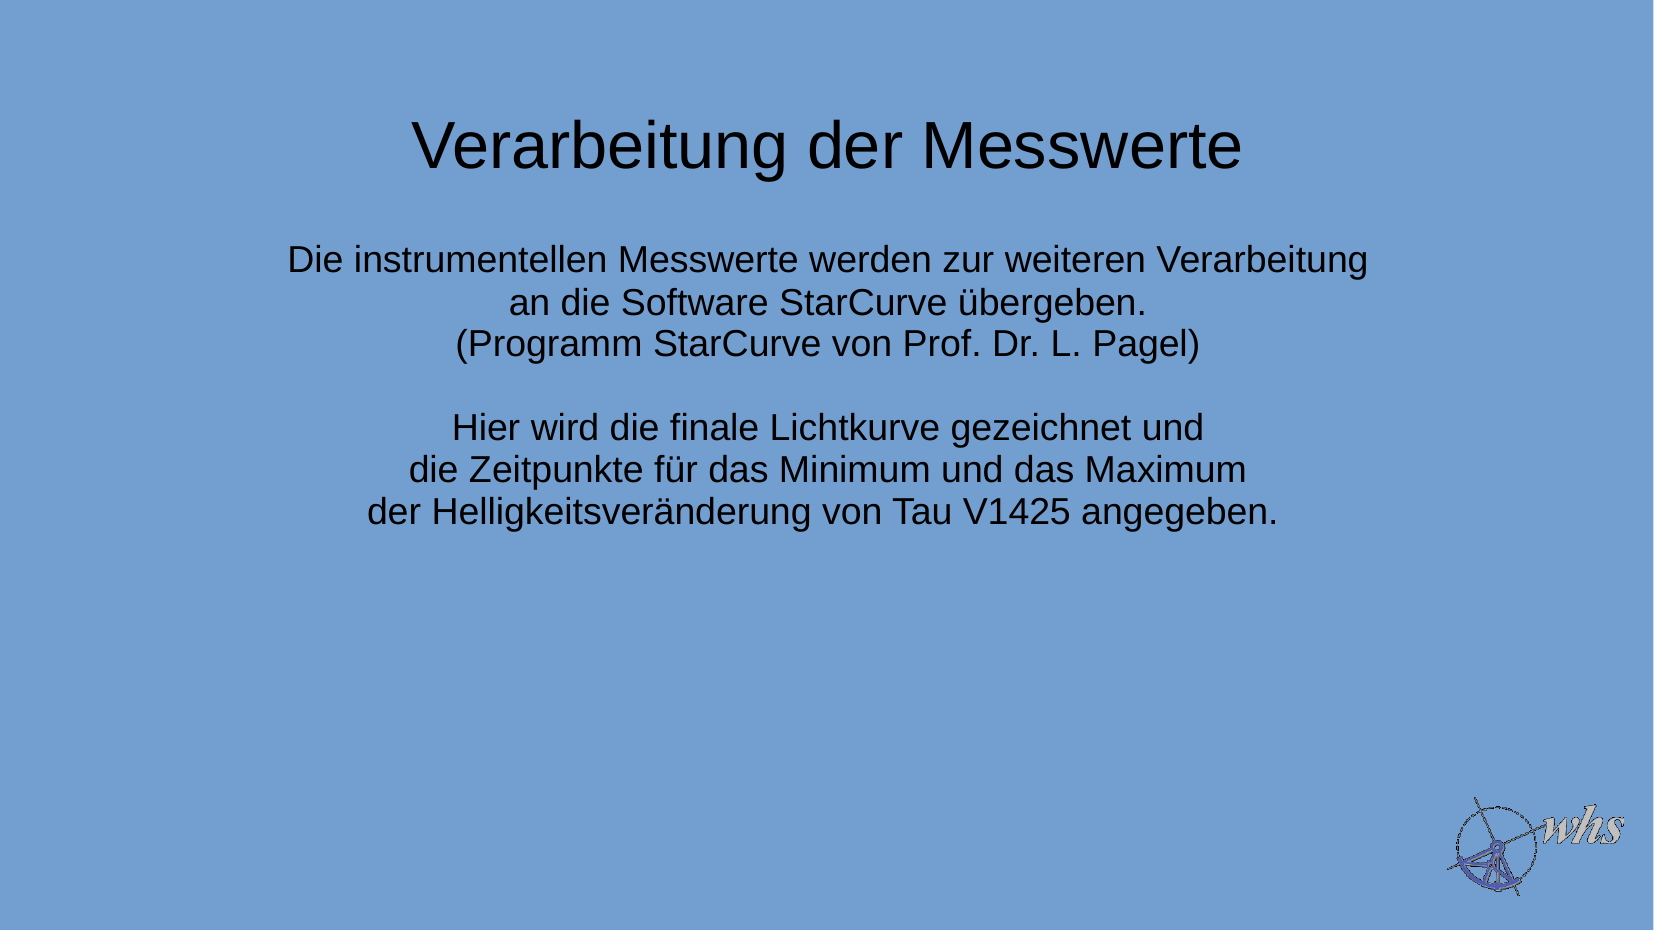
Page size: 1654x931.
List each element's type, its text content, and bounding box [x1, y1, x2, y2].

text_box Verarbeitung der Messwerte Die instrumentellen Messwerte werden zur weiteren Verarbeitung an die Software StarCurve übergeben. (Programm StarCurve von Prof. Dr. L. Pagel) Hier wird die finale Lichtkurve gezeichnet und die Zeitpunkte für das Minimum und das Maximum der Helligkeitsveränderung von Tau V1425 angegeben. [32, 59, 1625, 541]
picture [1446, 797, 1624, 896]
